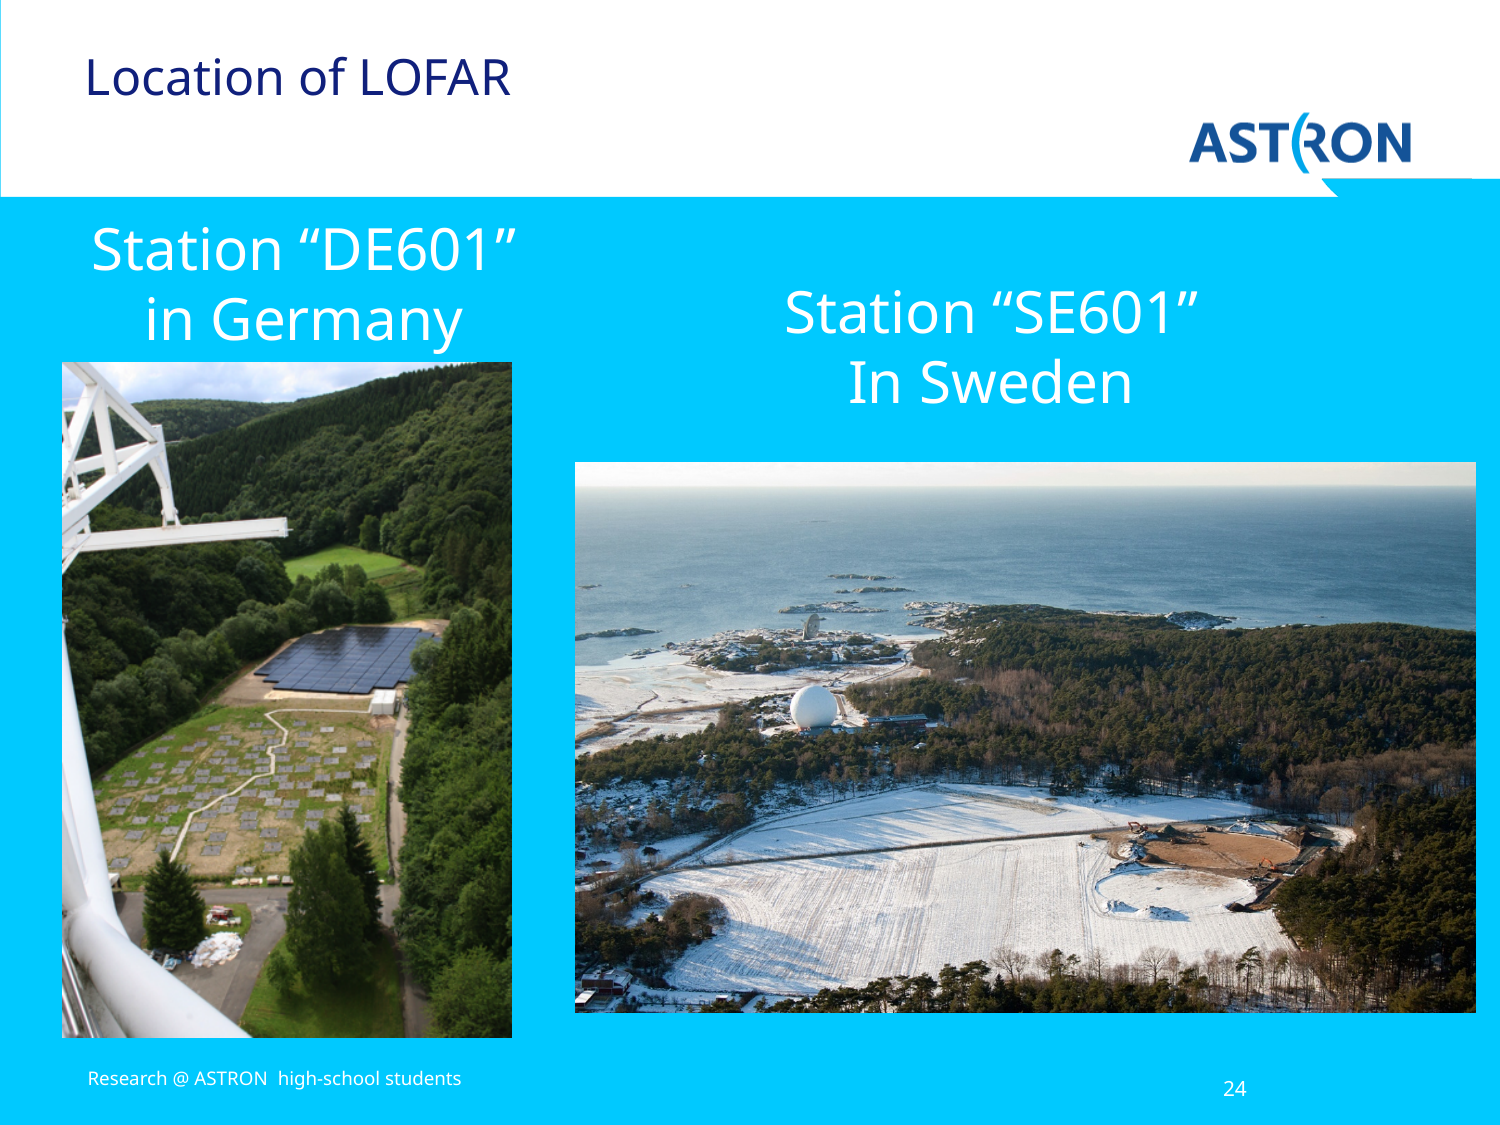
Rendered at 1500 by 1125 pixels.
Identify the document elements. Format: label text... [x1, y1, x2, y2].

text_box Station “SE601” In Sweden [724, 275, 1288, 425]
picture [0, 0, 1500, 196]
text_box <number> [1208, 1062, 1409, 1125]
text_box Research @ ASTRON high-school students [87, 1062, 1055, 1125]
picture [576, 463, 1475, 1012]
picture [63, 363, 511, 1037]
text_box Location of LOFAR [69, 37, 1075, 188]
text_box Station “DE601” in Germany [37, 212, 600, 363]
